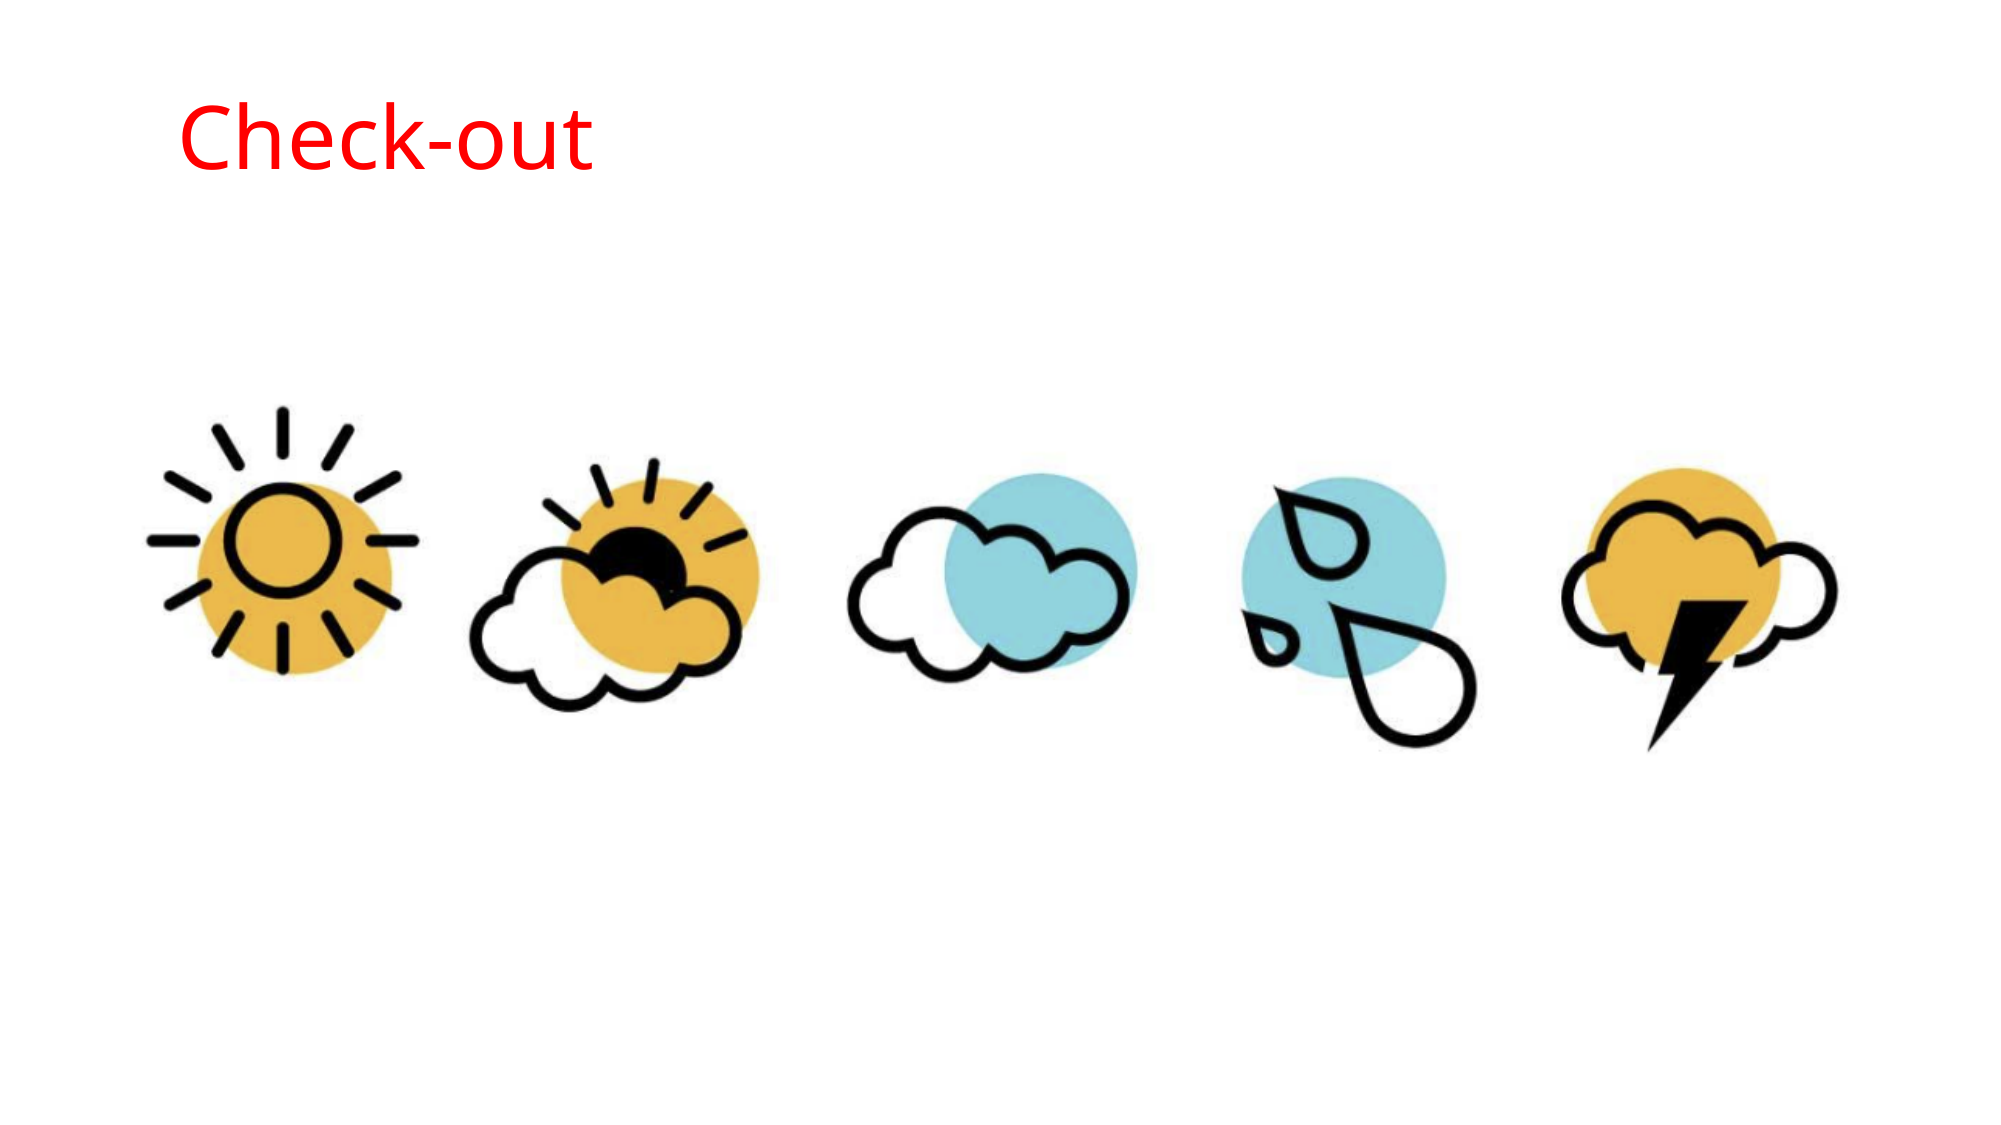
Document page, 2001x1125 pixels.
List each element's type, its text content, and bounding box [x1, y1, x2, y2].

picture [1524, 441, 1910, 804]
picture [1201, 407, 1485, 770]
picture [108, 341, 1190, 804]
text_box Check-out [162, 84, 1888, 303]
